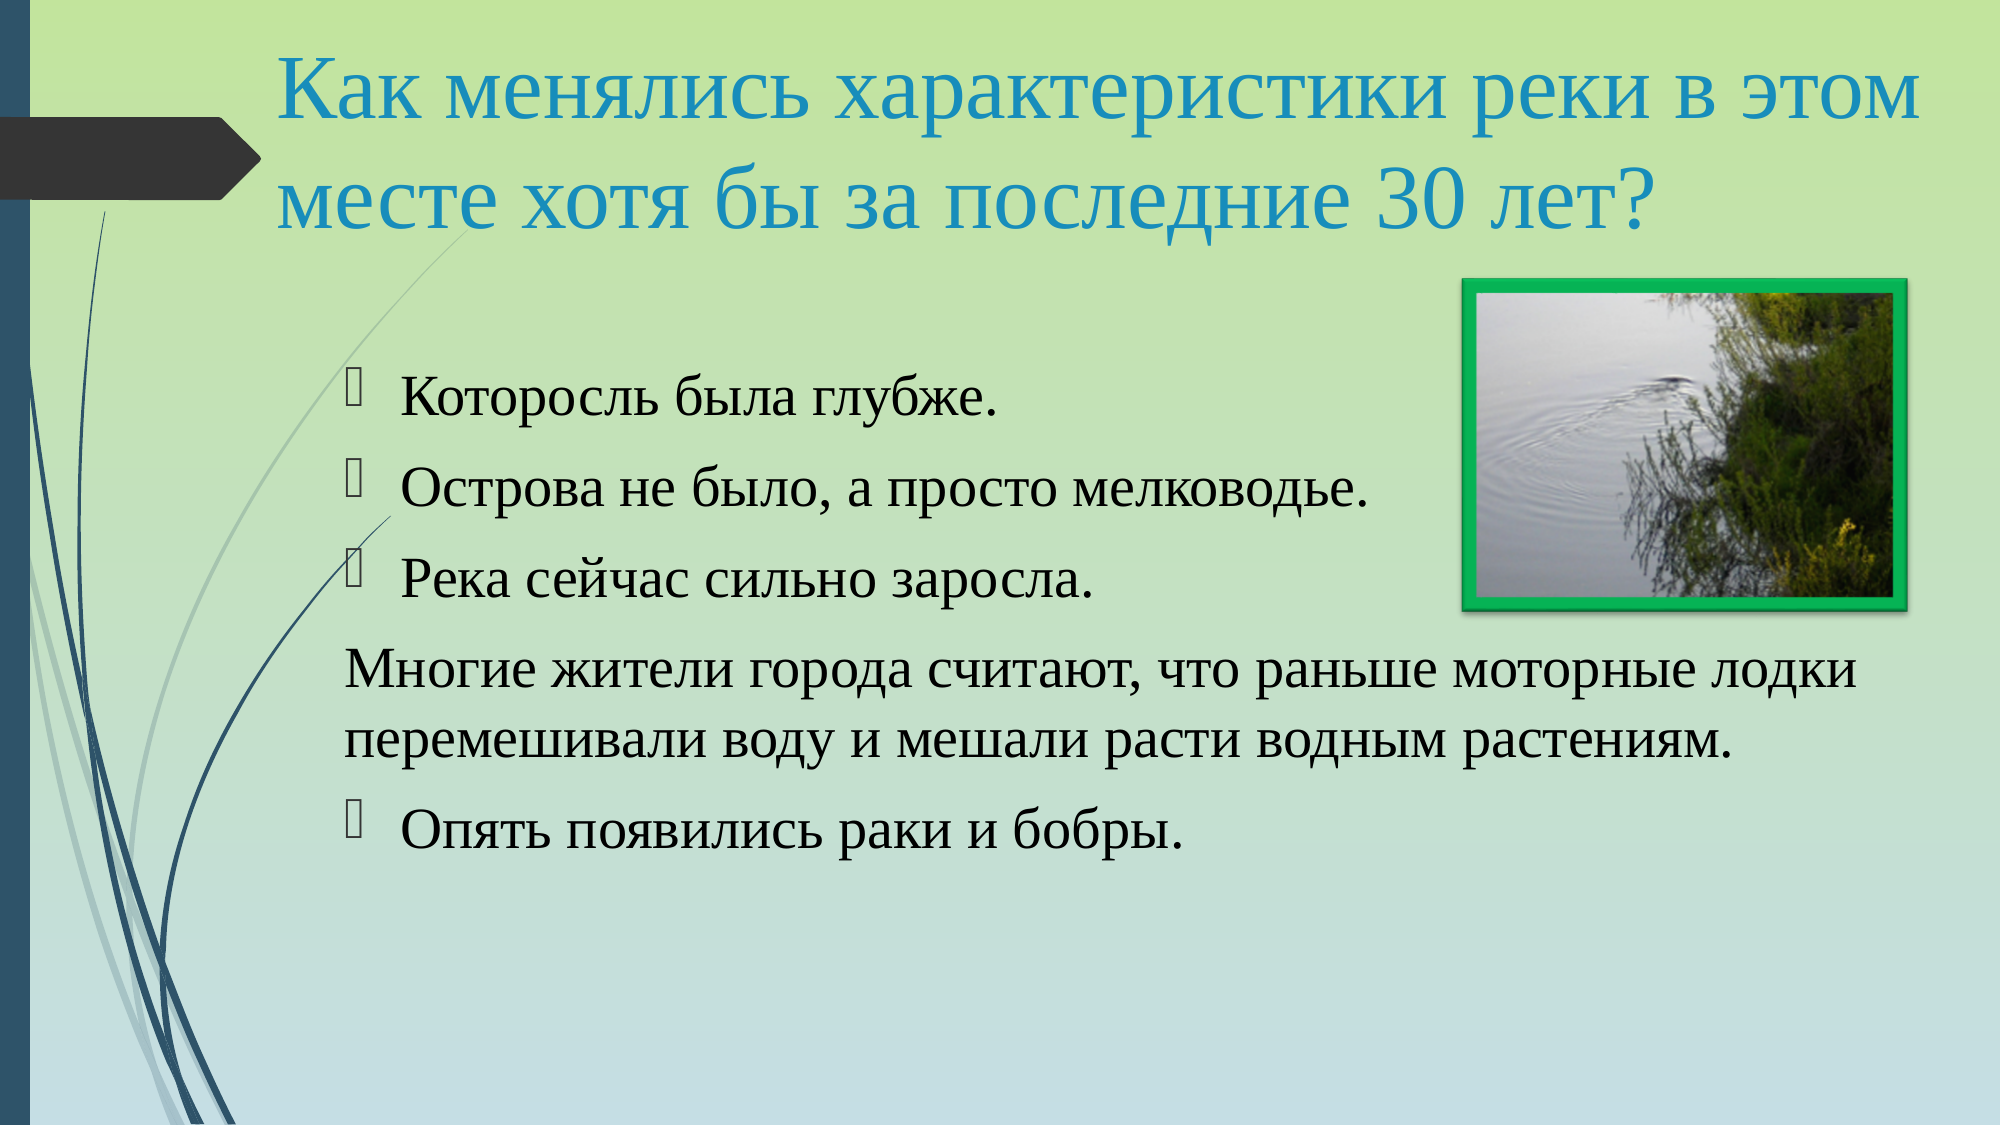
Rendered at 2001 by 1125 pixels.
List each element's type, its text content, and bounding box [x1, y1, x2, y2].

list Которосль была глубже. Острова не было, а просто мелководье. Река сейчас сильно заросла. Многие жители города считают, что раньше моторные лодки перемешивали воду и мешали расти водным растениям. Опять появились раки и бобры. [329, 350, 1888, 970]
picture [1451, 270, 1919, 626]
title Как менялись характеристики реки в этом месте хотя бы за последние 30 лет? [261, 19, 1955, 230]
